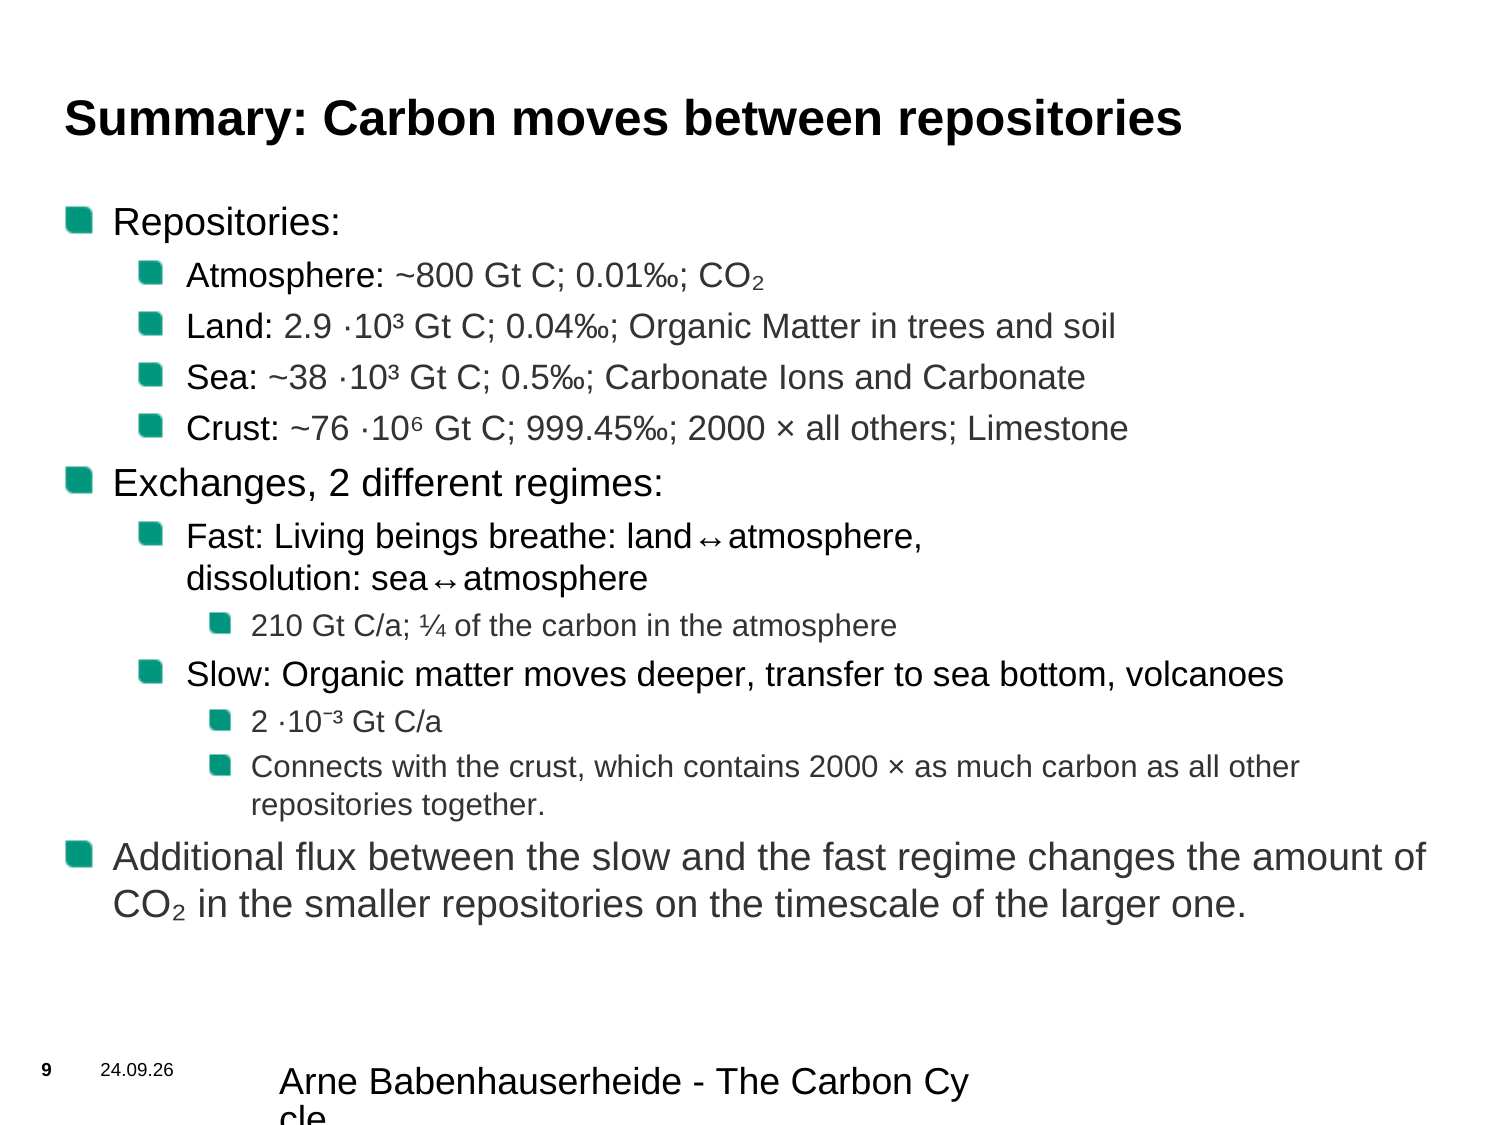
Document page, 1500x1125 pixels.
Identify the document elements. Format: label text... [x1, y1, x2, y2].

title Summary: Carbon moves between repositories [64, 85, 1198, 196]
list Repositories: Atmosphere: ~800 Gt C; 0.01‰; CO₂ Land: 2.9 ·10³ Gt C; 0.04‰; Organic Matter in trees and soil Sea: ~38 ·10³ Gt C; 0.5‰; Carbonate Ions and Carbonate Crust: ~76 ·10⁶ Gt C; 999.45‰; 2000 × all others; Limestone Exchanges, 2 different regimes: Fast: Living beings breathe: land↔atmosphere, dissolution: sea↔atmosphere 210 Gt C/a; ¼ of the carbon in the atmosphere Slow: Organic matter moves deeper, transfer to sea bottom, volcanoes 2 ·10⁻³ Gt C/a Connects with the crust, which contains 2000 × as much carbon as all other repositories together. Additional flux between the slow and the fast regime changes the amount of CO₂ in the smaller repositories on the timescale of the larger one. [64, 196, 1436, 940]
